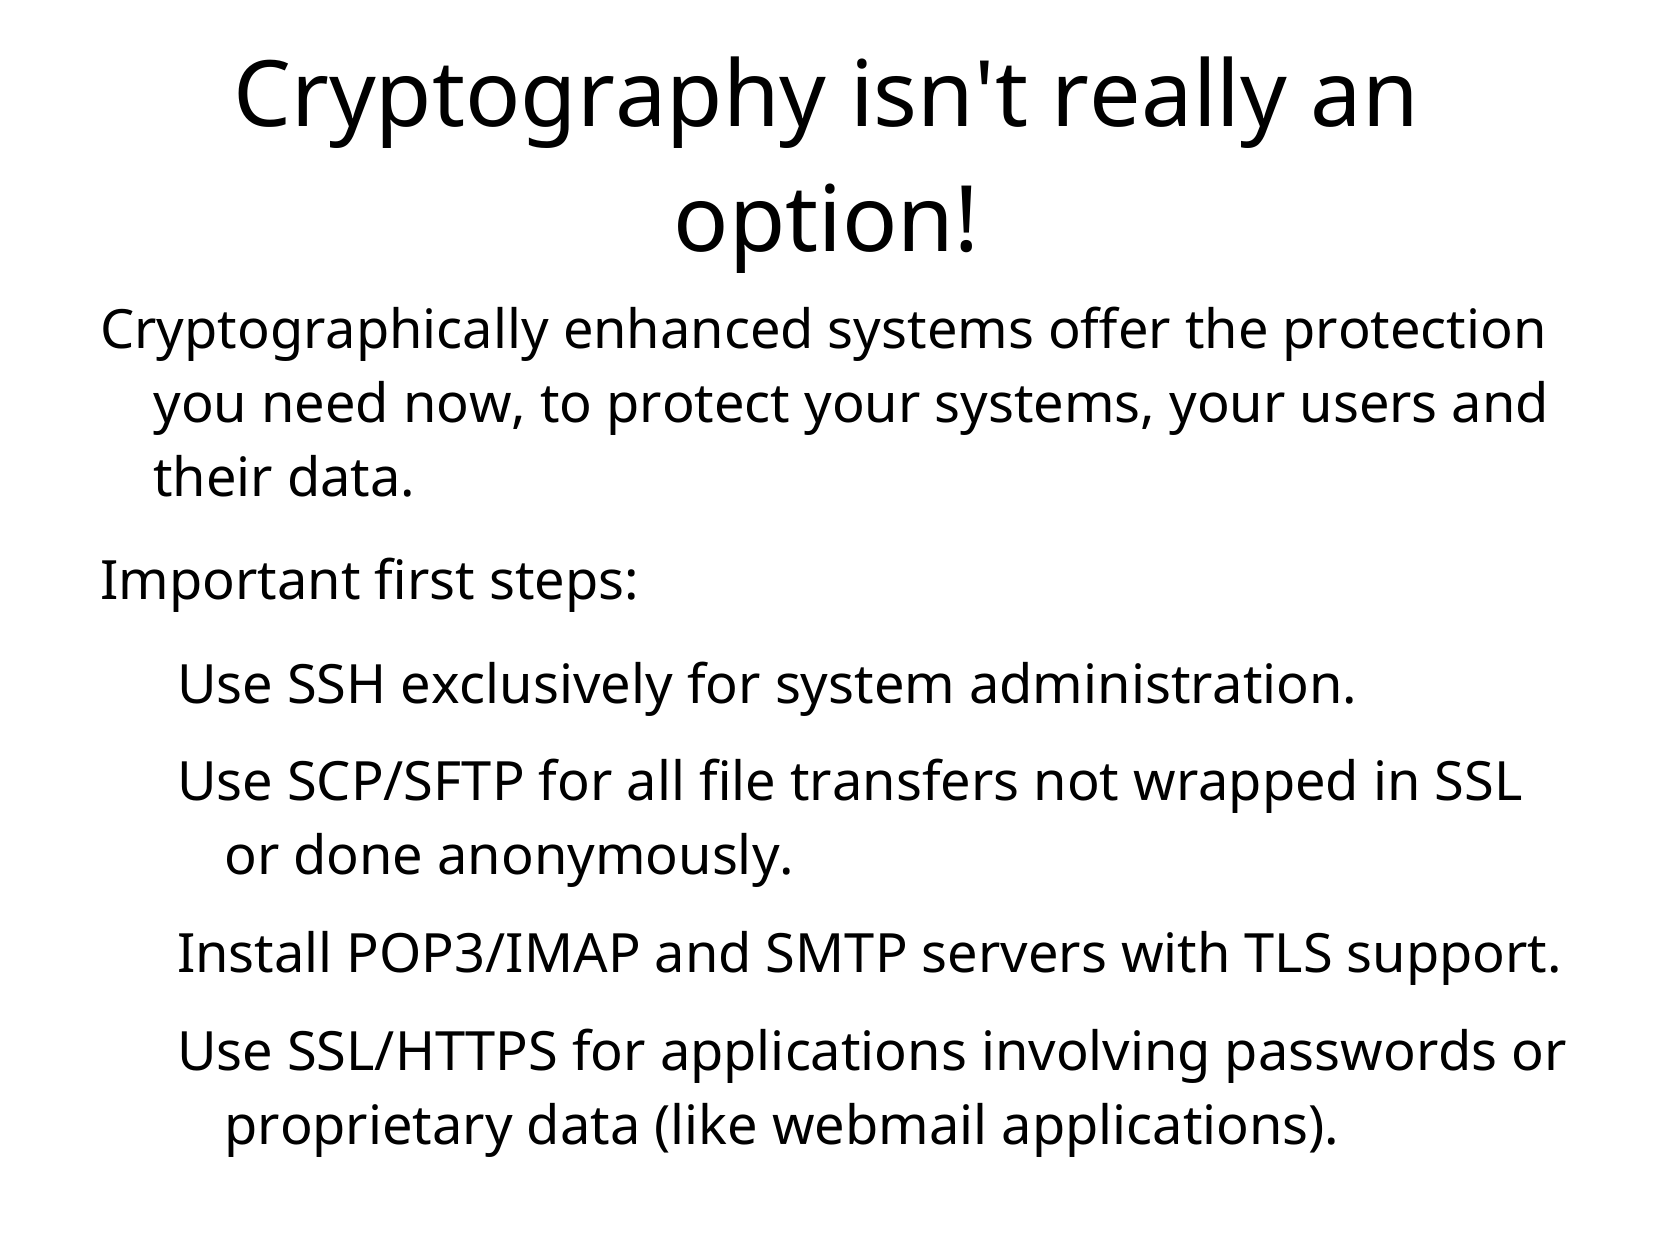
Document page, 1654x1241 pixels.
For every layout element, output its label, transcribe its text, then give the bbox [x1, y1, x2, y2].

list Cryptographically enhanced systems offer the protection you need now, to protect your systems, your users and their data. Important first steps: Use SSH exclusively for system administration. Use SCP/SFTP for all file transfers not wrapped in SSL or done anonymously. Install POP3/IMAP and SMTP servers with TLS support. Use SSL/HTTPS for applications involving passwords or proprietary data (like webmail applications). [82, 290, 1571, 1141]
title Cryptography isn't really an option! [82, 49, 1571, 257]
